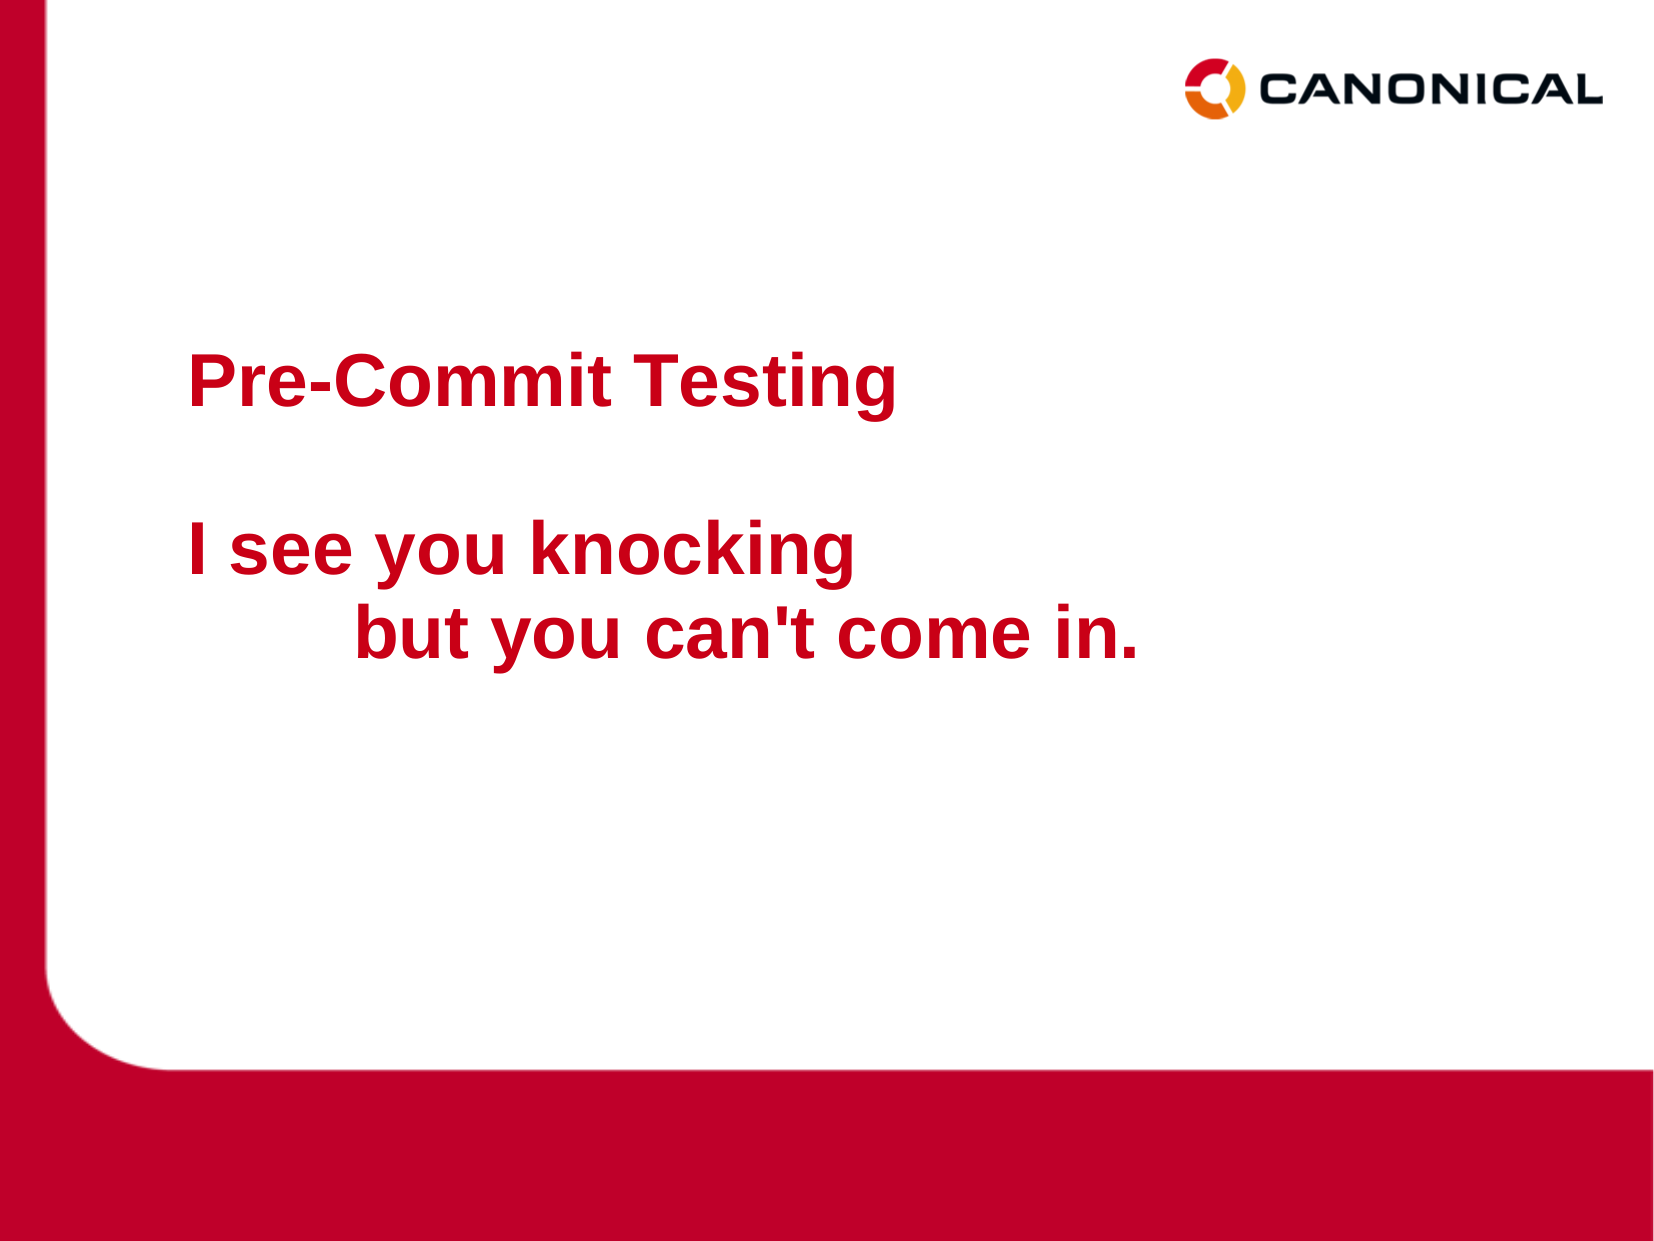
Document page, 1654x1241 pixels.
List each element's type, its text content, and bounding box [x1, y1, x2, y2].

title Pre-Commit Testing I see you knocking but you can't come in. [187, 150, 1571, 863]
picture [0, 0, 1654, 1241]
